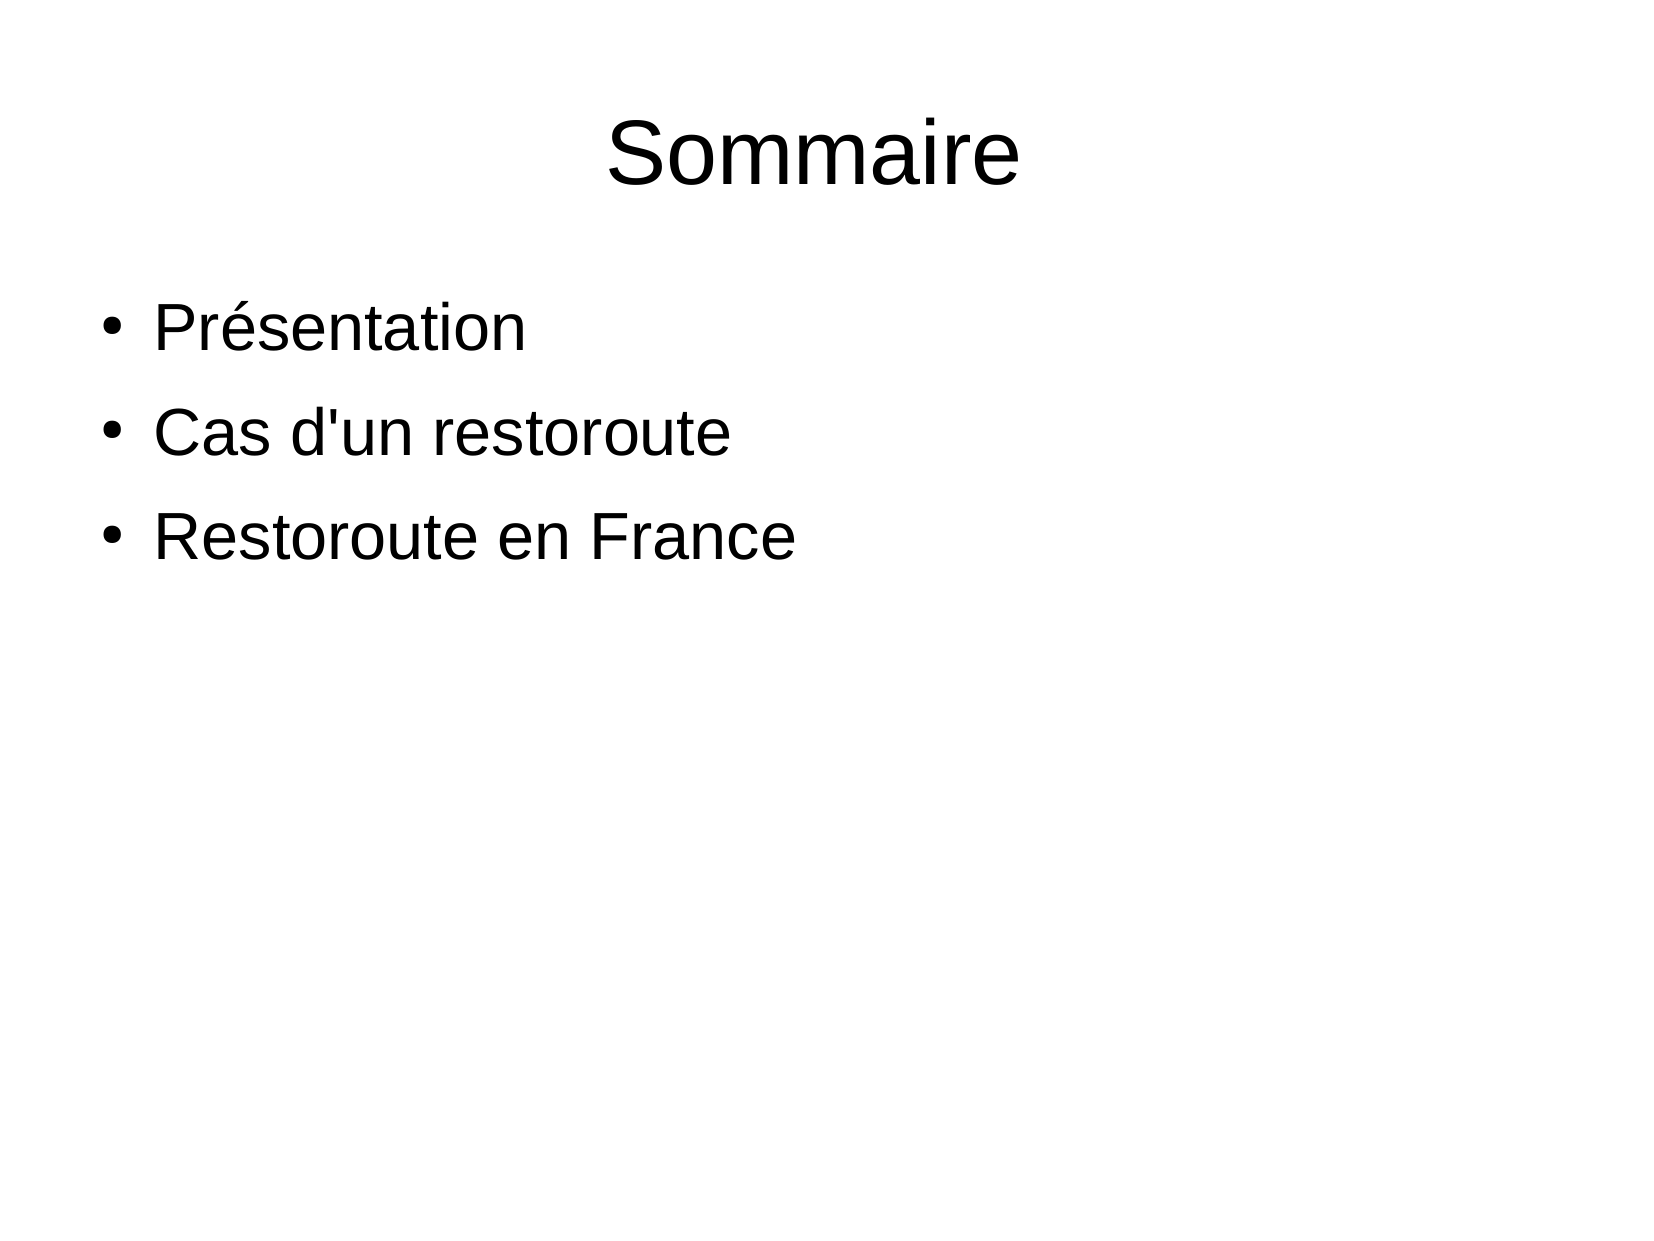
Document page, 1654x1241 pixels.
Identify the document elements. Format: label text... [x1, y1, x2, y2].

list Présentation Cas d'un restoroute Restoroute en France [82, 290, 1571, 1010]
title Sommaire [82, 49, 1571, 257]
